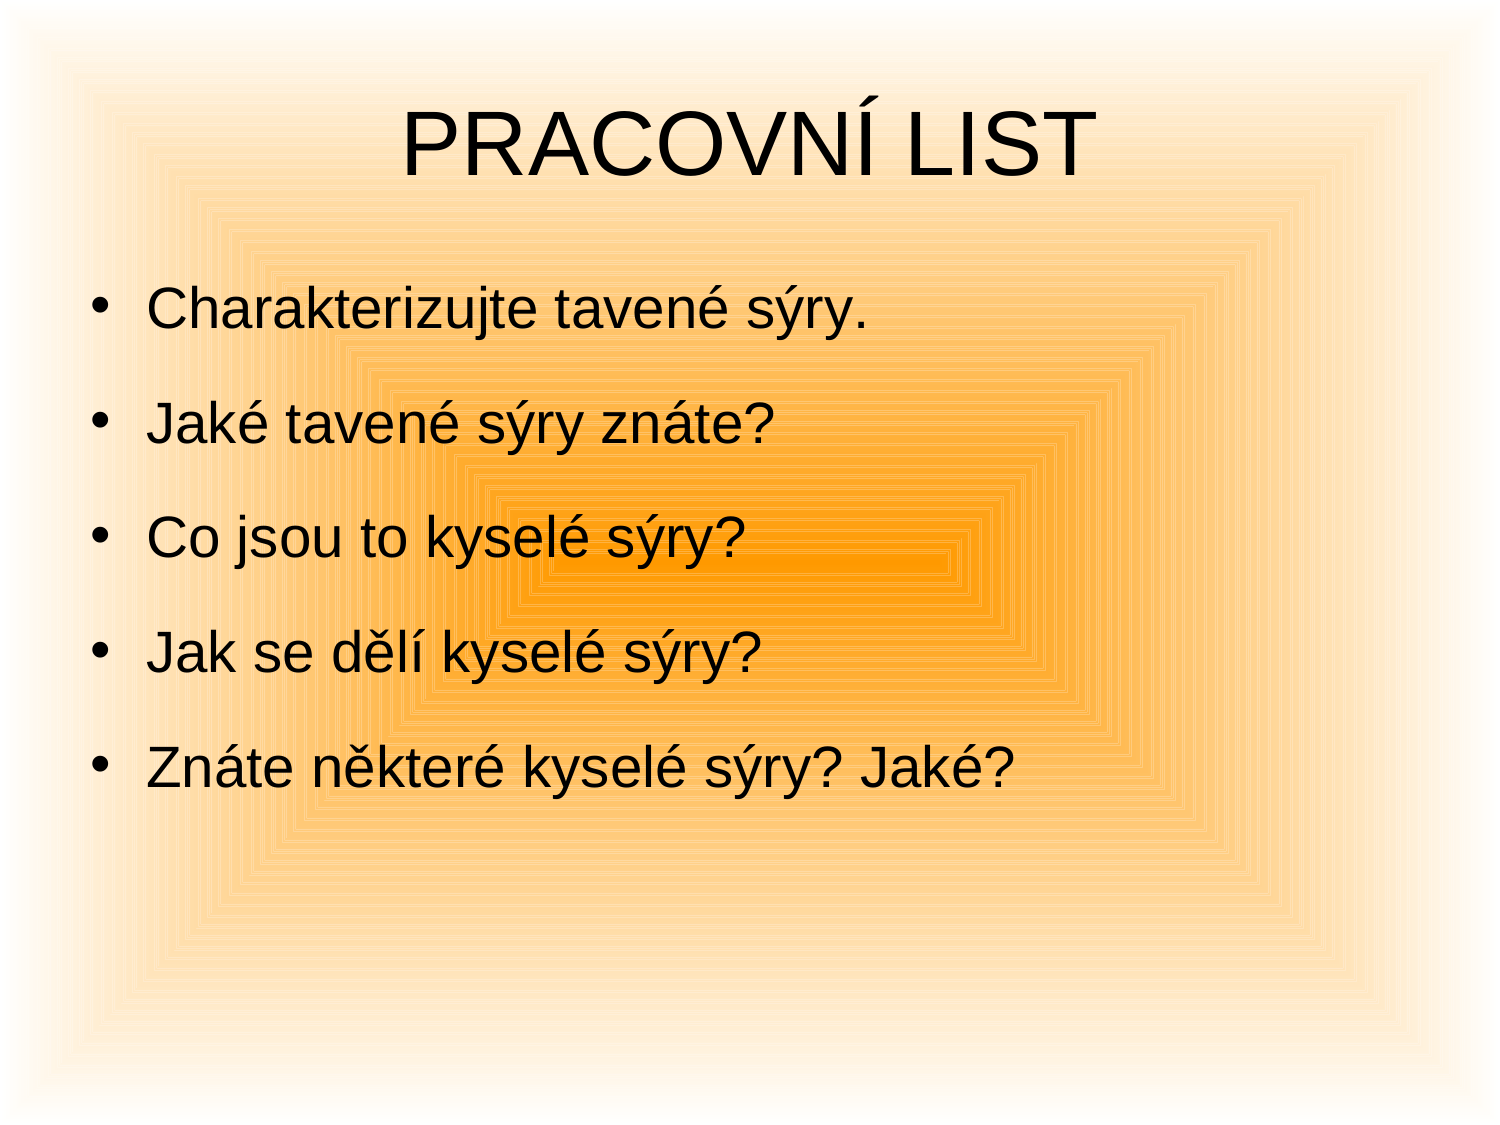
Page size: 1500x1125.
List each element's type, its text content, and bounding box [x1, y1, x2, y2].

list Charakterizujte tavené sýry. Jaké tavené sýry znáte? Co jsou to kyselé sýry? Jak se dělí kyselé sýry? Znáte některé kyselé sýry? Jaké? [75, 262, 1426, 1006]
title PRACOVNÍ LIST [75, 45, 1426, 233]
